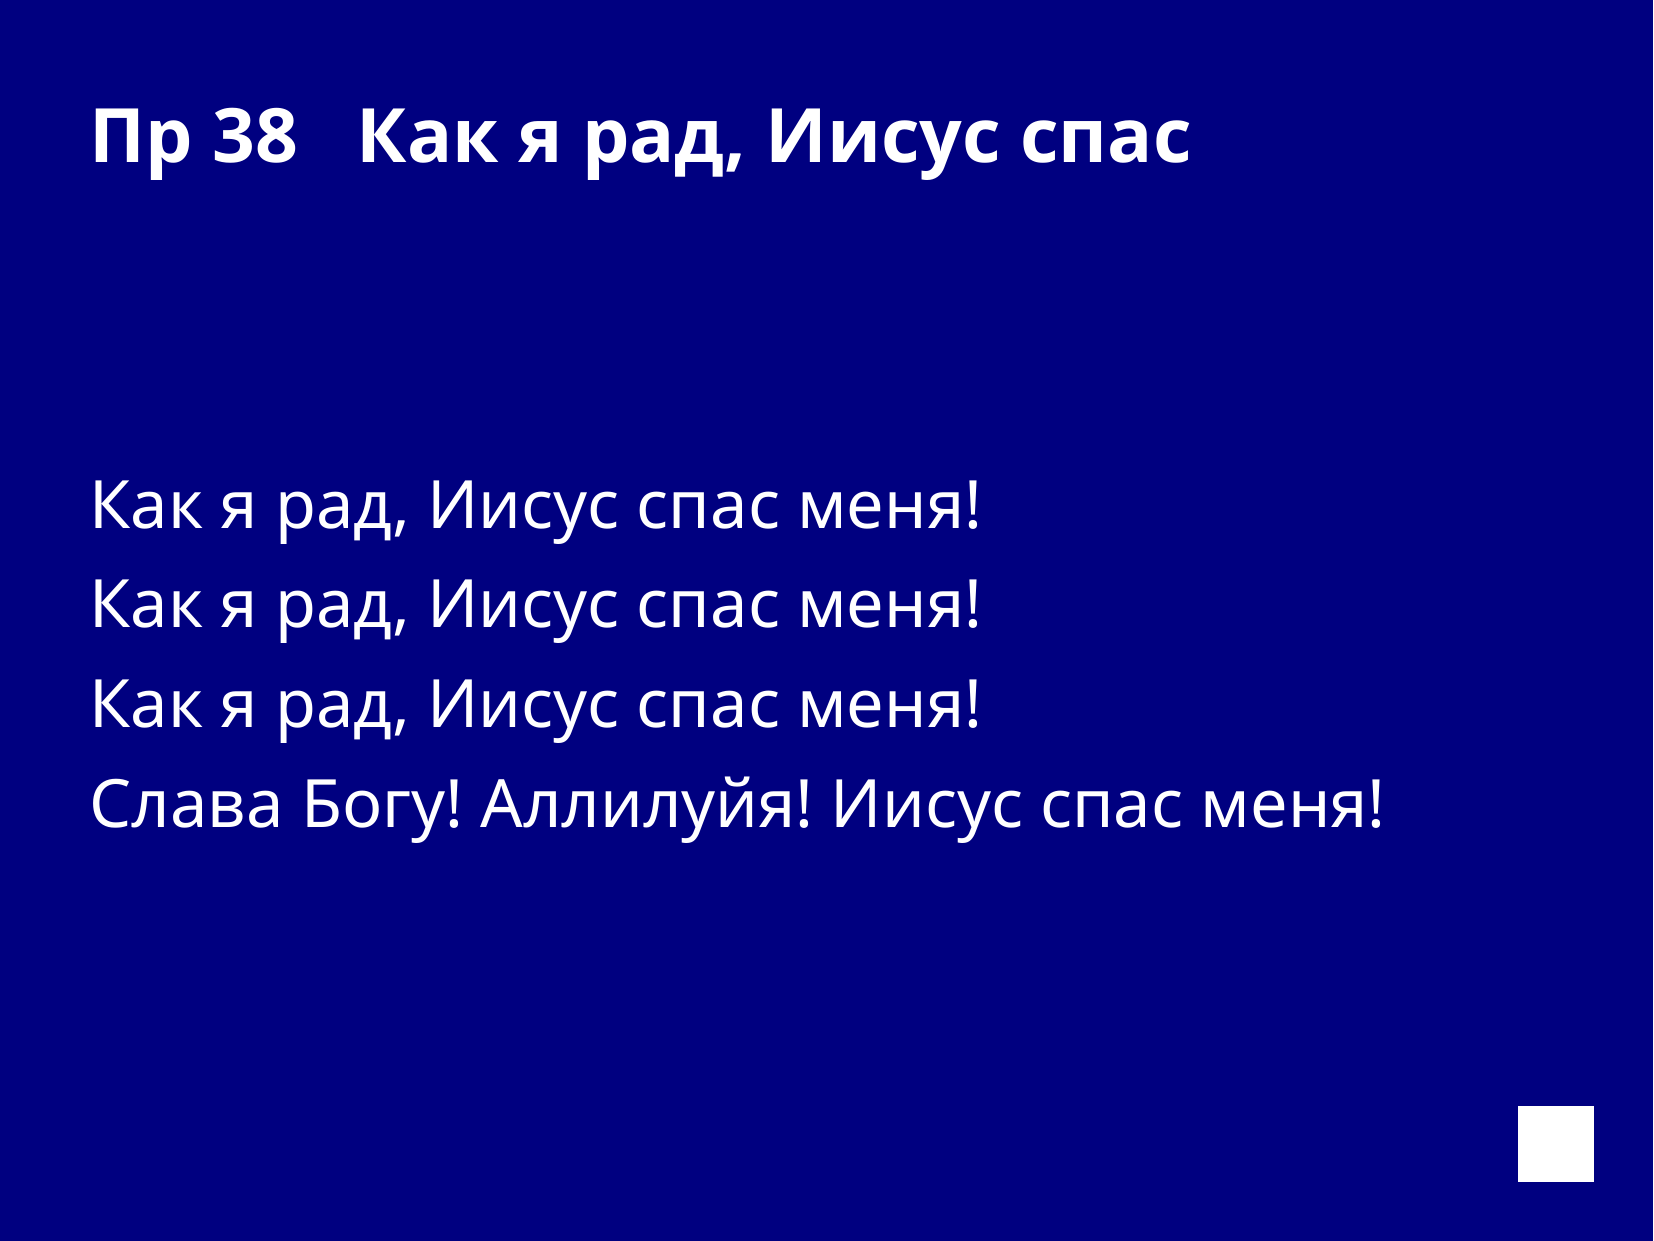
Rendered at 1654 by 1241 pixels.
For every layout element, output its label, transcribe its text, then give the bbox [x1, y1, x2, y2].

text_box Пр 38 Как я рад, Иисус спас [75, 75, 1576, 188]
text_box Как я рад, Иисус спас меня! Как я рад, Иисус спас меня! Как я рад, Иисус спас меня! Слава Богу! Аллилуйя! Иисус спас меня! [75, 188, 1576, 1163]
text_box [1518, 1106, 1594, 1182]
